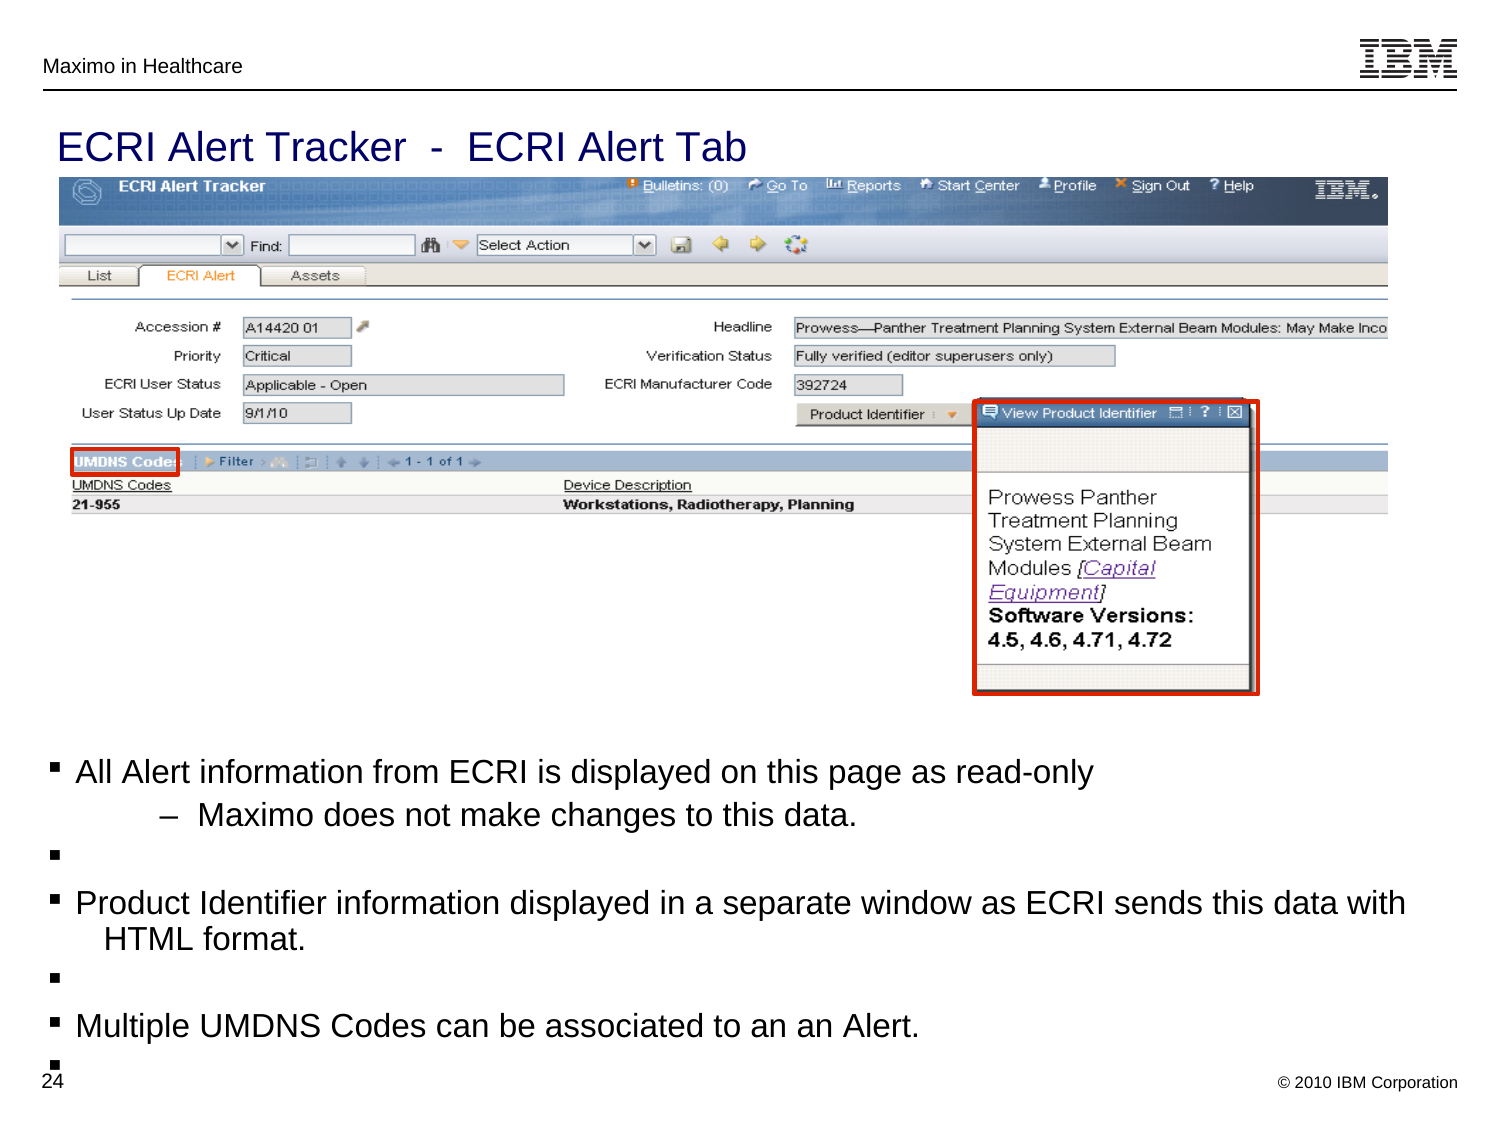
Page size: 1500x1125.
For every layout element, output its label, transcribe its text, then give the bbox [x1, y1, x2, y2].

picture [59, 191, 1388, 709]
title ECRI Alert Tracker - ECRI Alert Tab [41, 100, 1480, 191]
list All Alert information from ECRI is displayed on this page as read-only Maximo does not make changes to this data. Product Identifier information displayed in a separate window as ECRI sends this data with HTML format. Multiple UMDNS Codes can be associated to an an Alert. [47, 754, 1469, 1093]
picture [1360, 39, 1457, 78]
